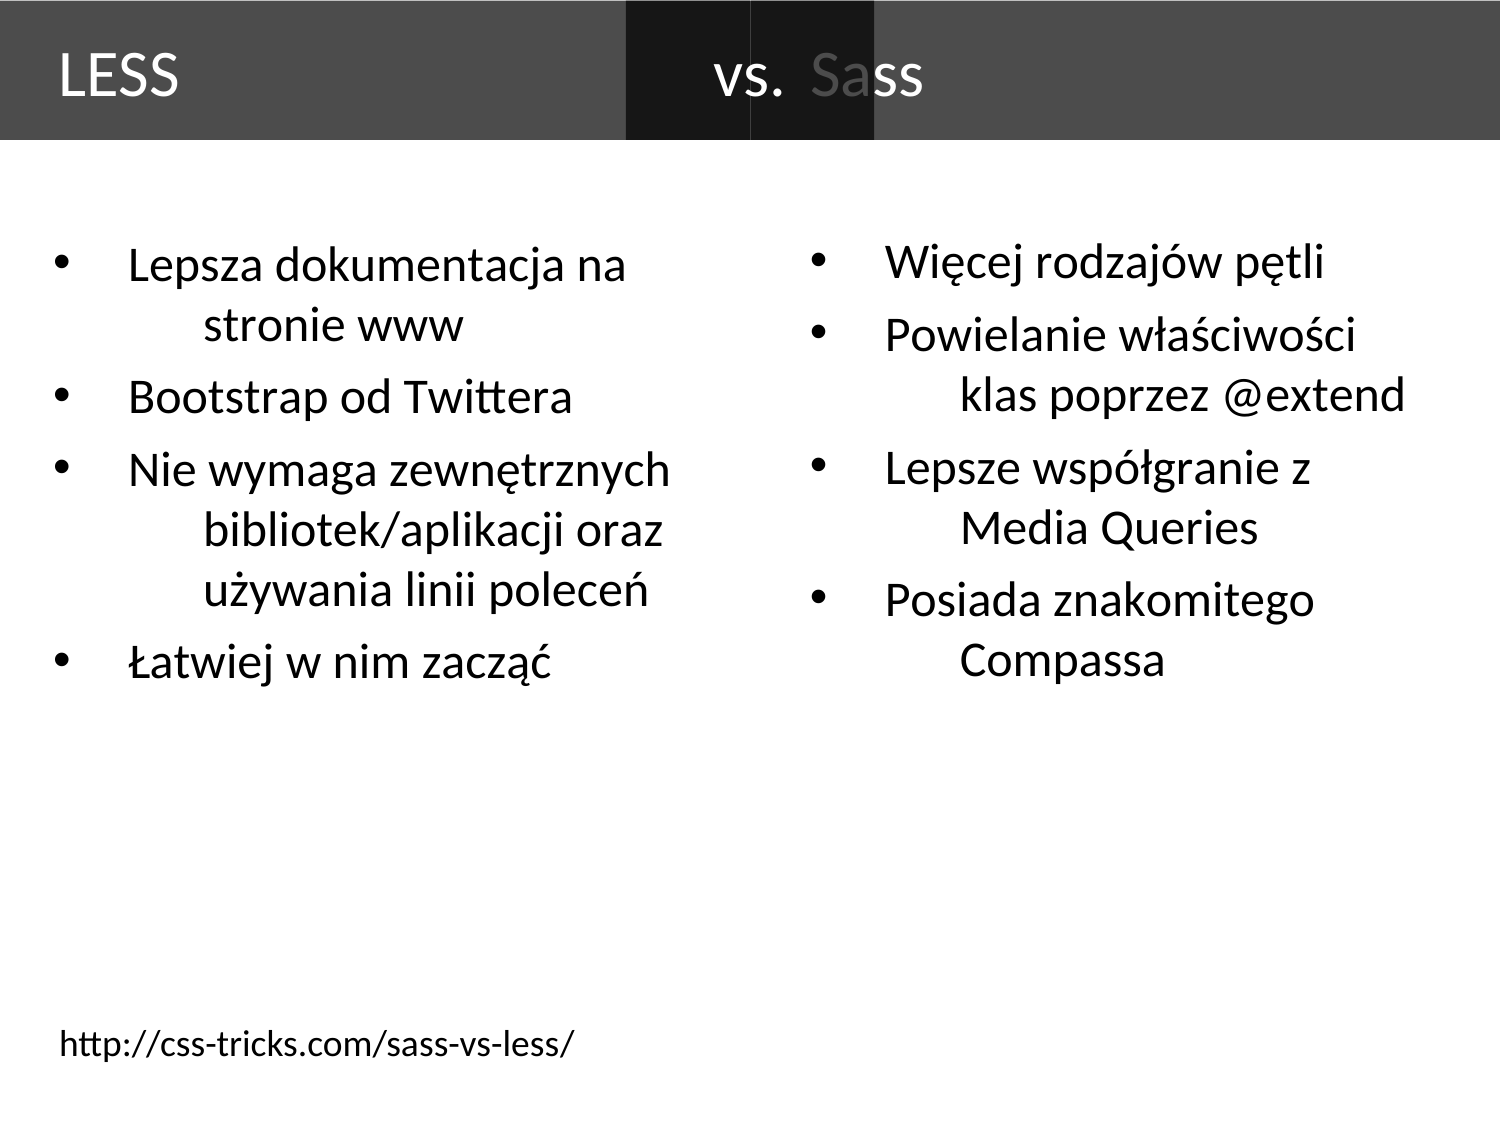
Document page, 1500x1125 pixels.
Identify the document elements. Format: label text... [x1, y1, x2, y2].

text_box http://css-tricks.com/sass-vs-less/ [44, 1011, 598, 1071]
text_box Więcej rodzajów pętli Powielanie właściwości klas poprzez @extend Lepsze współgranie z Media Queries Posiada znakomitego Compassa [750, 140, 1500, 698]
text_box LESS [0, 1, 626, 140]
text_box vs. [626, 1, 874, 140]
text_box Sass [874, 1, 1500, 140]
subtitle Lepsza dokumentacja na stronie www Bootstrap od Twittera Nie wymaga zewnętrznych bibliotek/aplikacji oraz używania linii poleceń Łatwiej w nim zacząć [0, 142, 751, 701]
